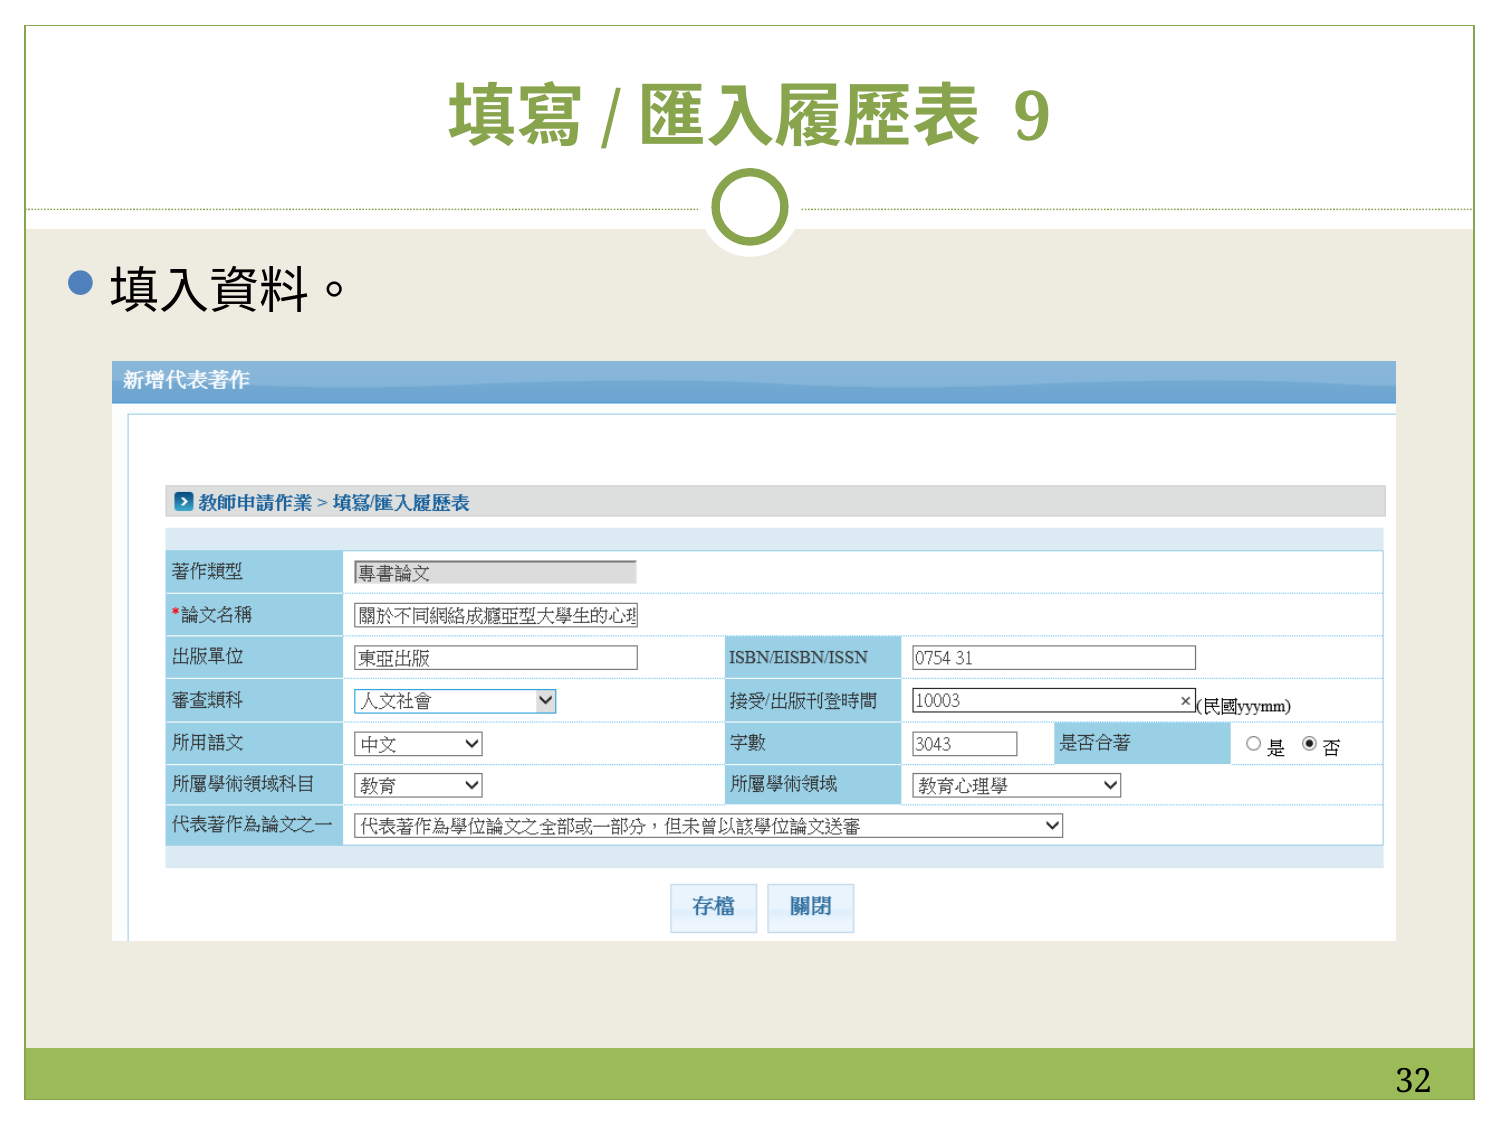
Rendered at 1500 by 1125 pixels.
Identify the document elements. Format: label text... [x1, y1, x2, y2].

list 填入資料。 [49, 250, 1445, 1001]
picture [112, 361, 1396, 941]
text_box [1376, 1045, 1452, 1118]
title 填寫/匯入履歷表 9 [49, 37, 1450, 162]
